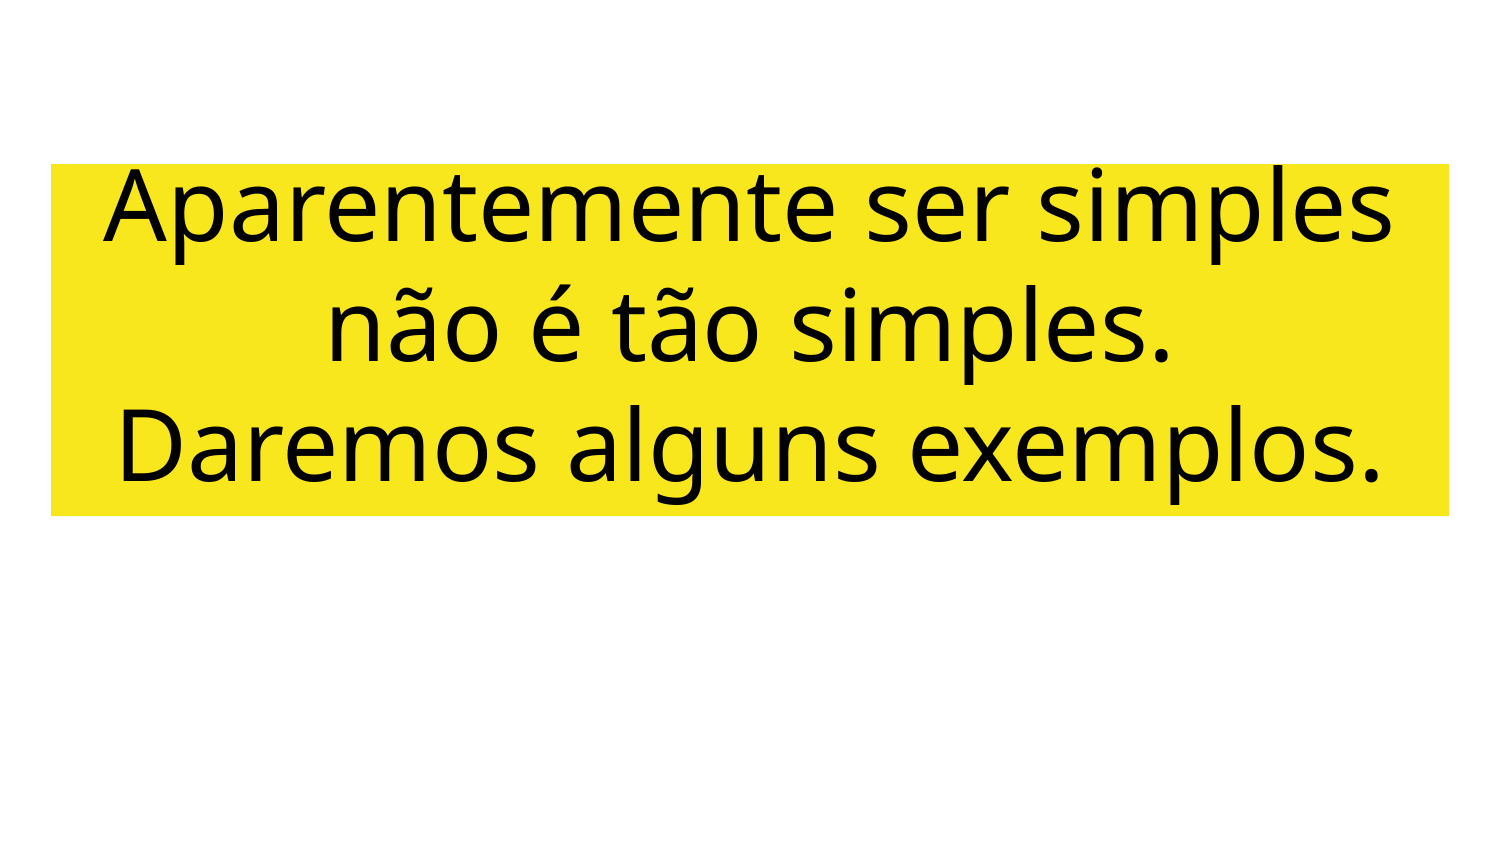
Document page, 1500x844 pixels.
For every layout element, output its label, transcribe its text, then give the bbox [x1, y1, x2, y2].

title Aparentemente ser simples não é tão simples. Daremos alguns exemplos. [51, 164, 1449, 517]
